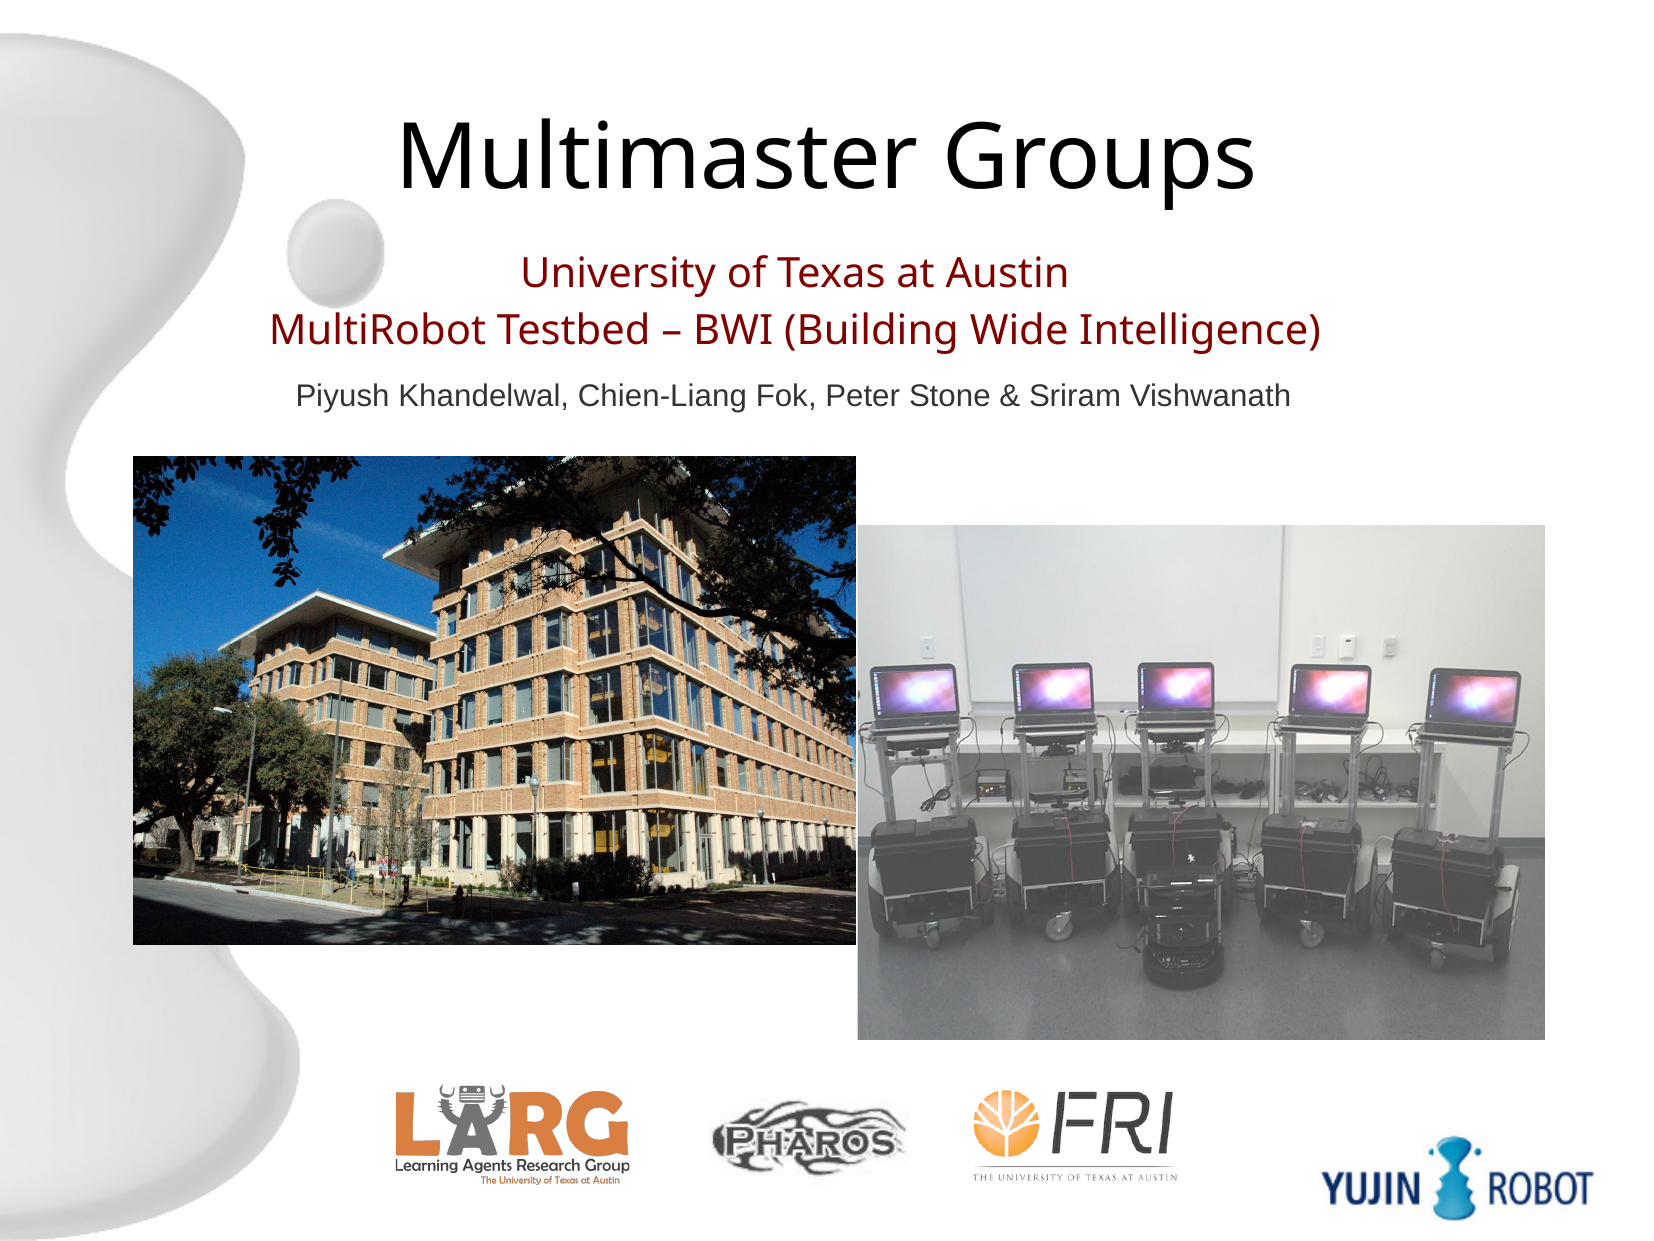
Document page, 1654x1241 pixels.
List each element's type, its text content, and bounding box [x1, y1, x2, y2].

text_box [696, 1087, 923, 1191]
picture [0, 0, 1654, 1241]
text_box [395, 1084, 630, 1186]
text_box University of Texas at Austin MultiRobot Testbed – BWI (Building Wide Intelligence) [240, 235, 1351, 346]
text_box [857, 525, 1545, 1040]
text_box Piyush Khandelwal, Chien-Liang Fok, Peter Stone & Sriram Vishwanath [280, 370, 1336, 421]
title Multimaster Groups [82, 0, 1571, 481]
text_box [963, 1080, 1186, 1192]
